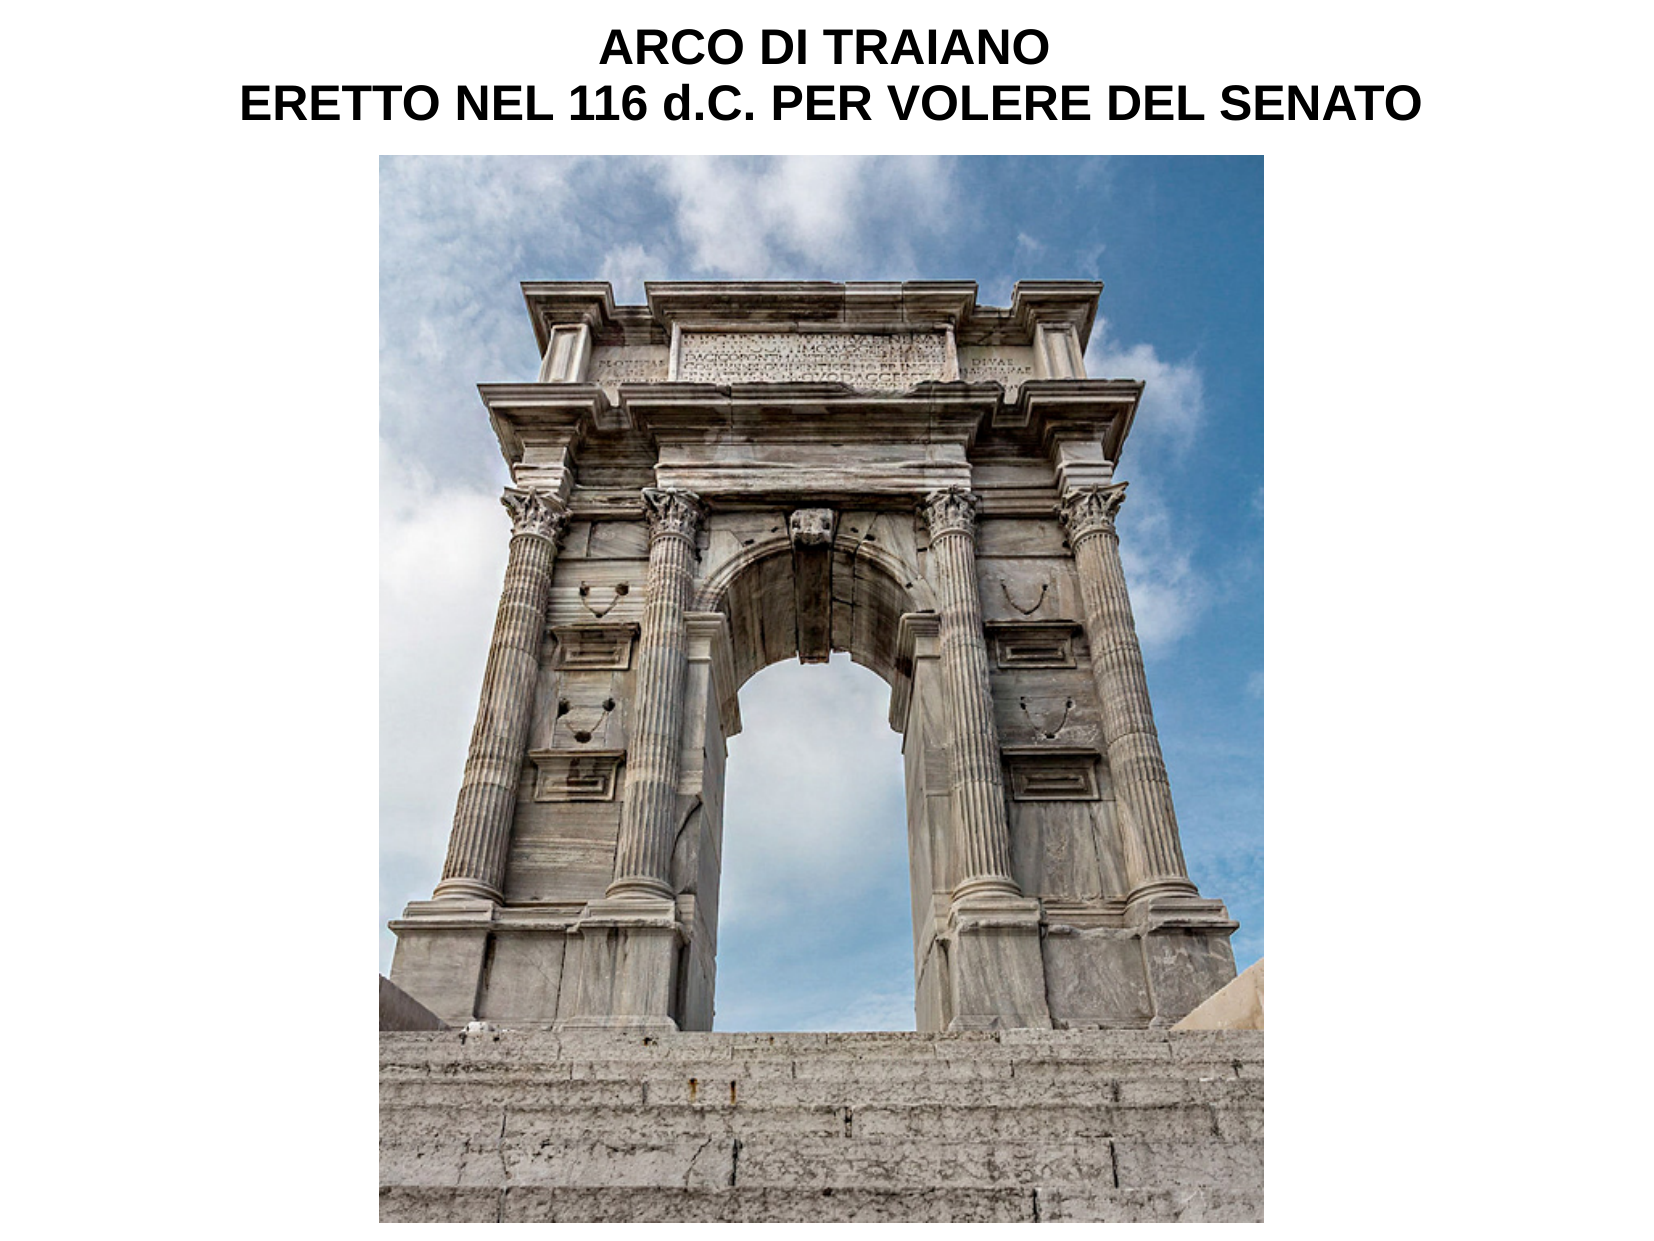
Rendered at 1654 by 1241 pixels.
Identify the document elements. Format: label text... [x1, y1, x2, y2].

text_box ARCO DI TRAIANO ERETTO NEL 116 d.C. PER VOLERE DEL SENATO [224, 11, 1439, 139]
picture [379, 155, 1264, 1223]
